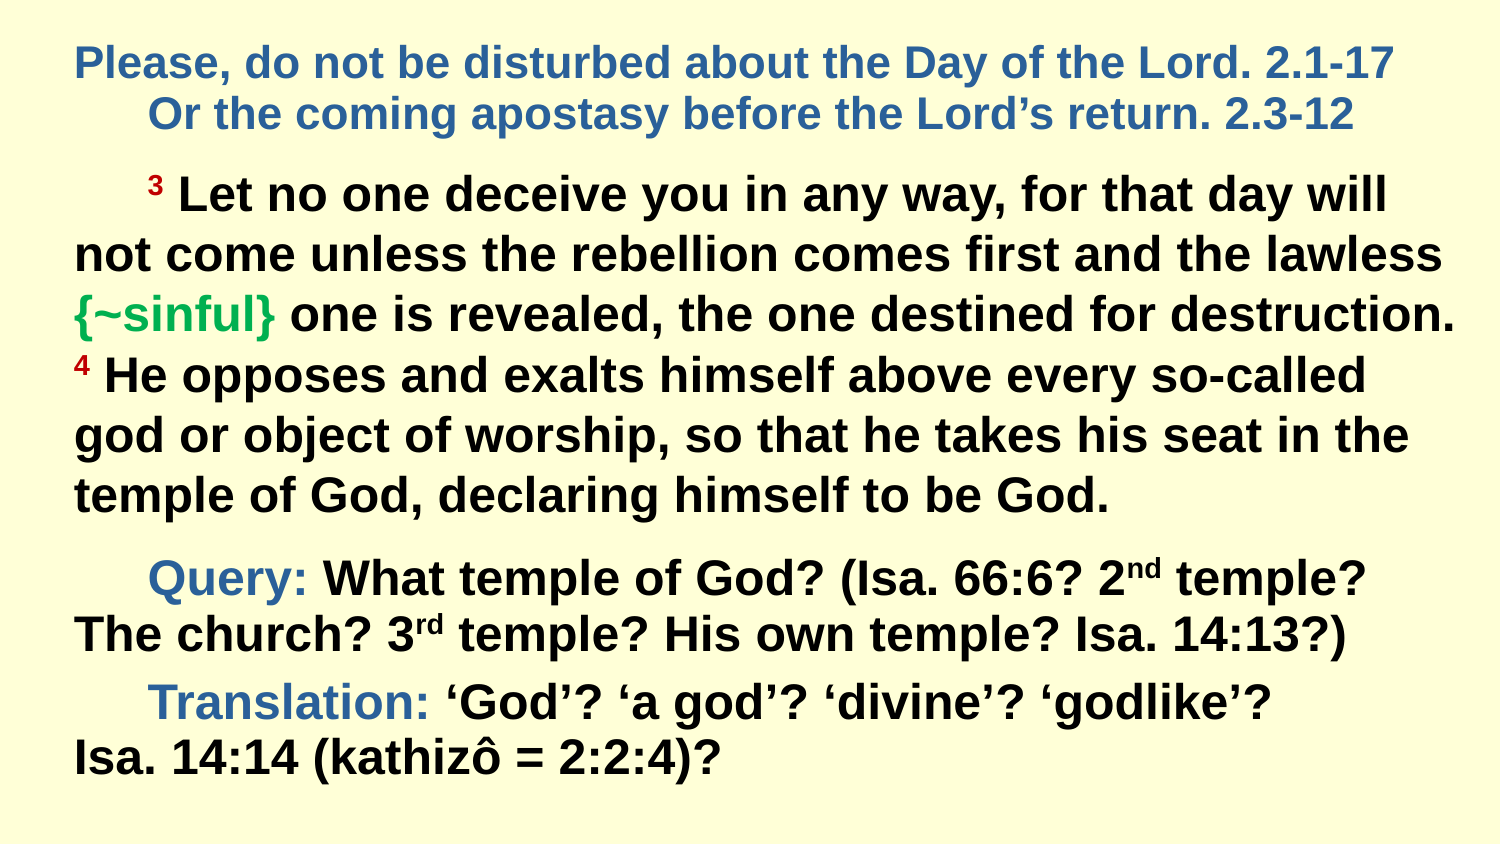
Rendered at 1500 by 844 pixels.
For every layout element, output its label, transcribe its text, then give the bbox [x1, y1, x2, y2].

text_box Please, do not be disturbed about the Day of the Lord. 2.1-17 Or the coming apostasy before the Lord’s return. 2.3-12 [59, 29, 1418, 147]
text_box Query: What temple of God? (Isa. 66:6? 2nd temple? The church? 3rd temple? His own temple? Isa. 14:13?) Translation: ‘God’? ‘a god’? ‘divine’? ‘godlike’? Isa. 14:14 (kathizô = 2:2:4)? [59, 543, 1500, 793]
text_box 3 Let no one deceive you in any way, for that day will not come unless the rebellion comes first and the lawless {~sinful} one is revealed, the one destined for destruction. 4 He opposes and exalts himself above every so-called god or object of worship, so that he takes his seat in the temple of God, declaring himself to be God. [59, 154, 1477, 532]
